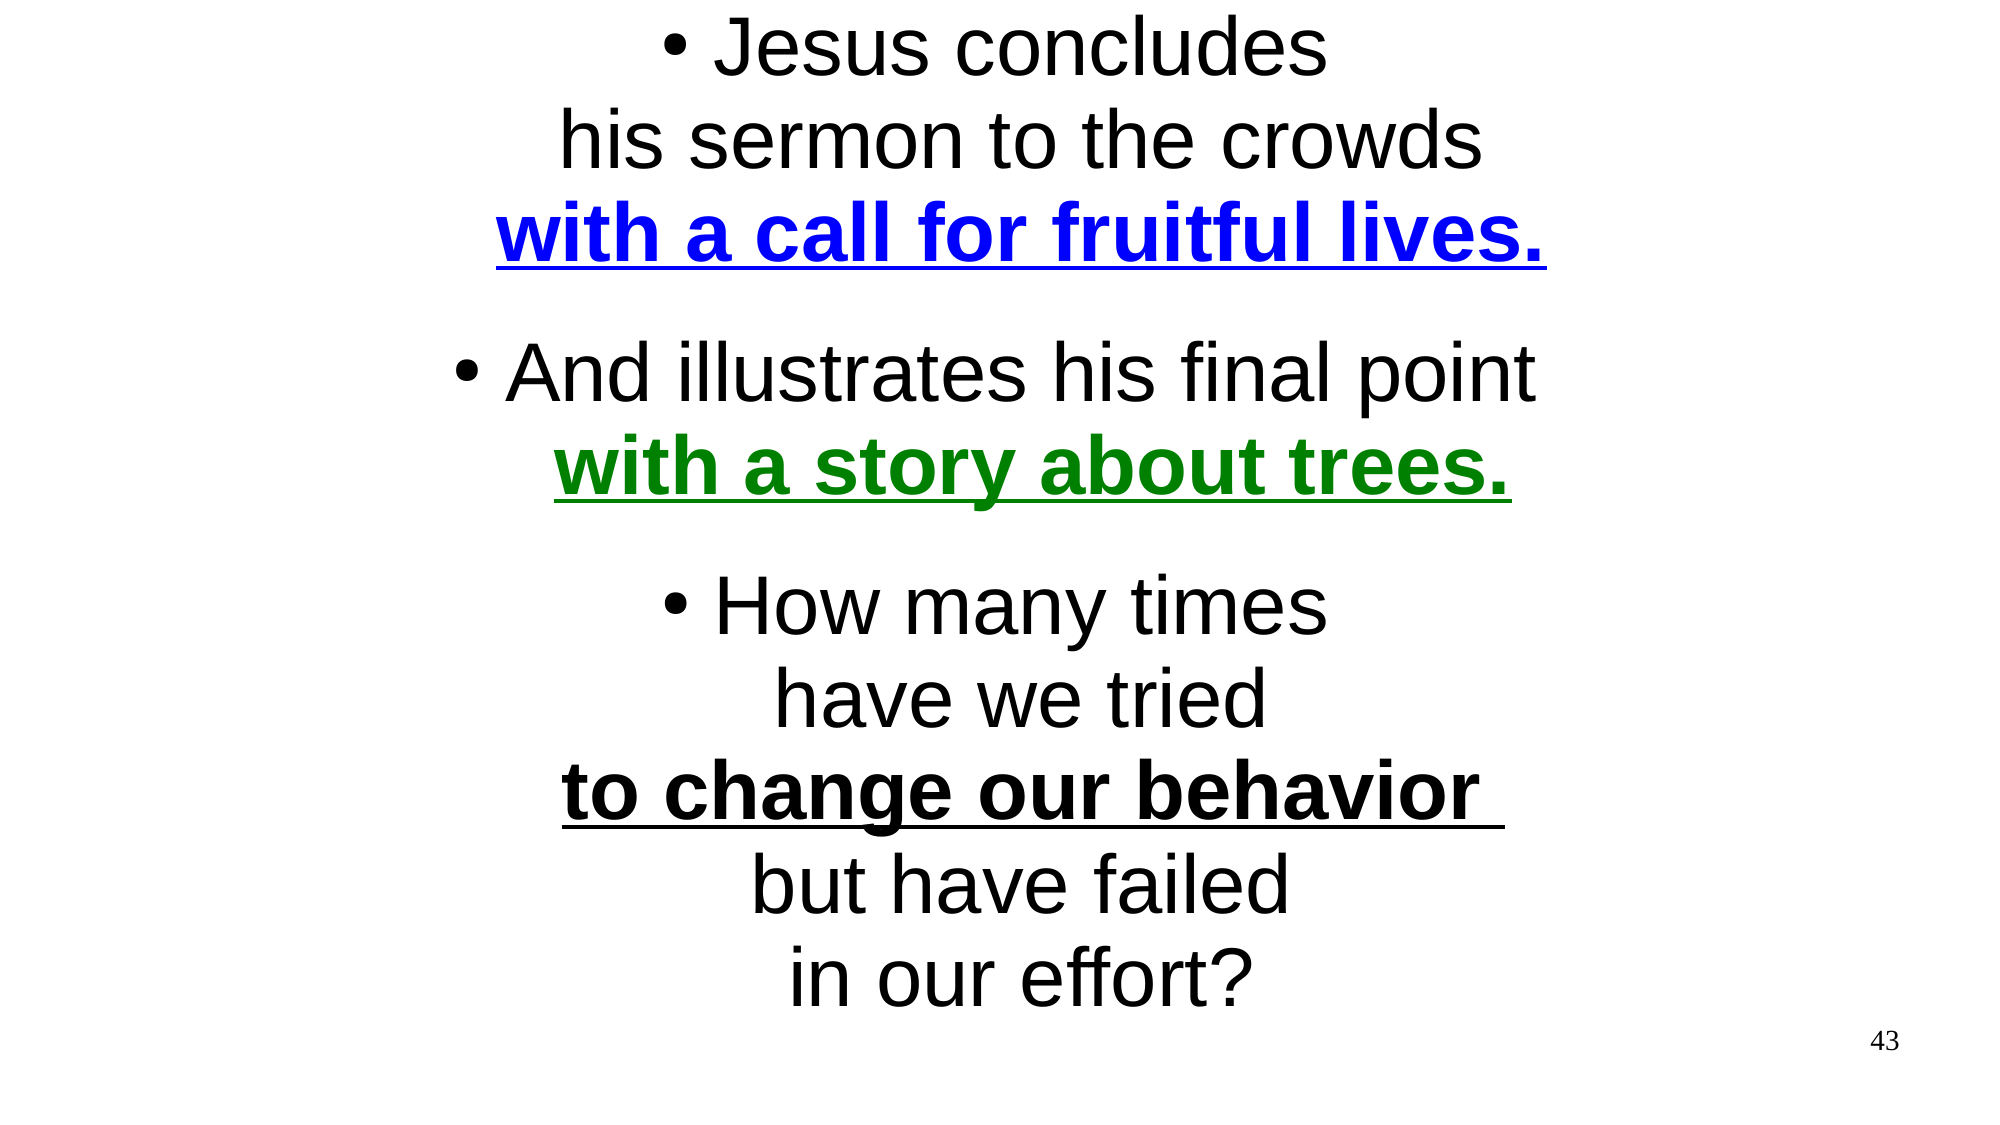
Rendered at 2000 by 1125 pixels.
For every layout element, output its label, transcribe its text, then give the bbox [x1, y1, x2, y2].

list Jesus concludes his sermon to the crowds with a call for fruitful lives. And illustrates his final point with a story about trees. How many times have we tried to change our behavior but have failed in our effort? [0, 0, 1996, 1123]
